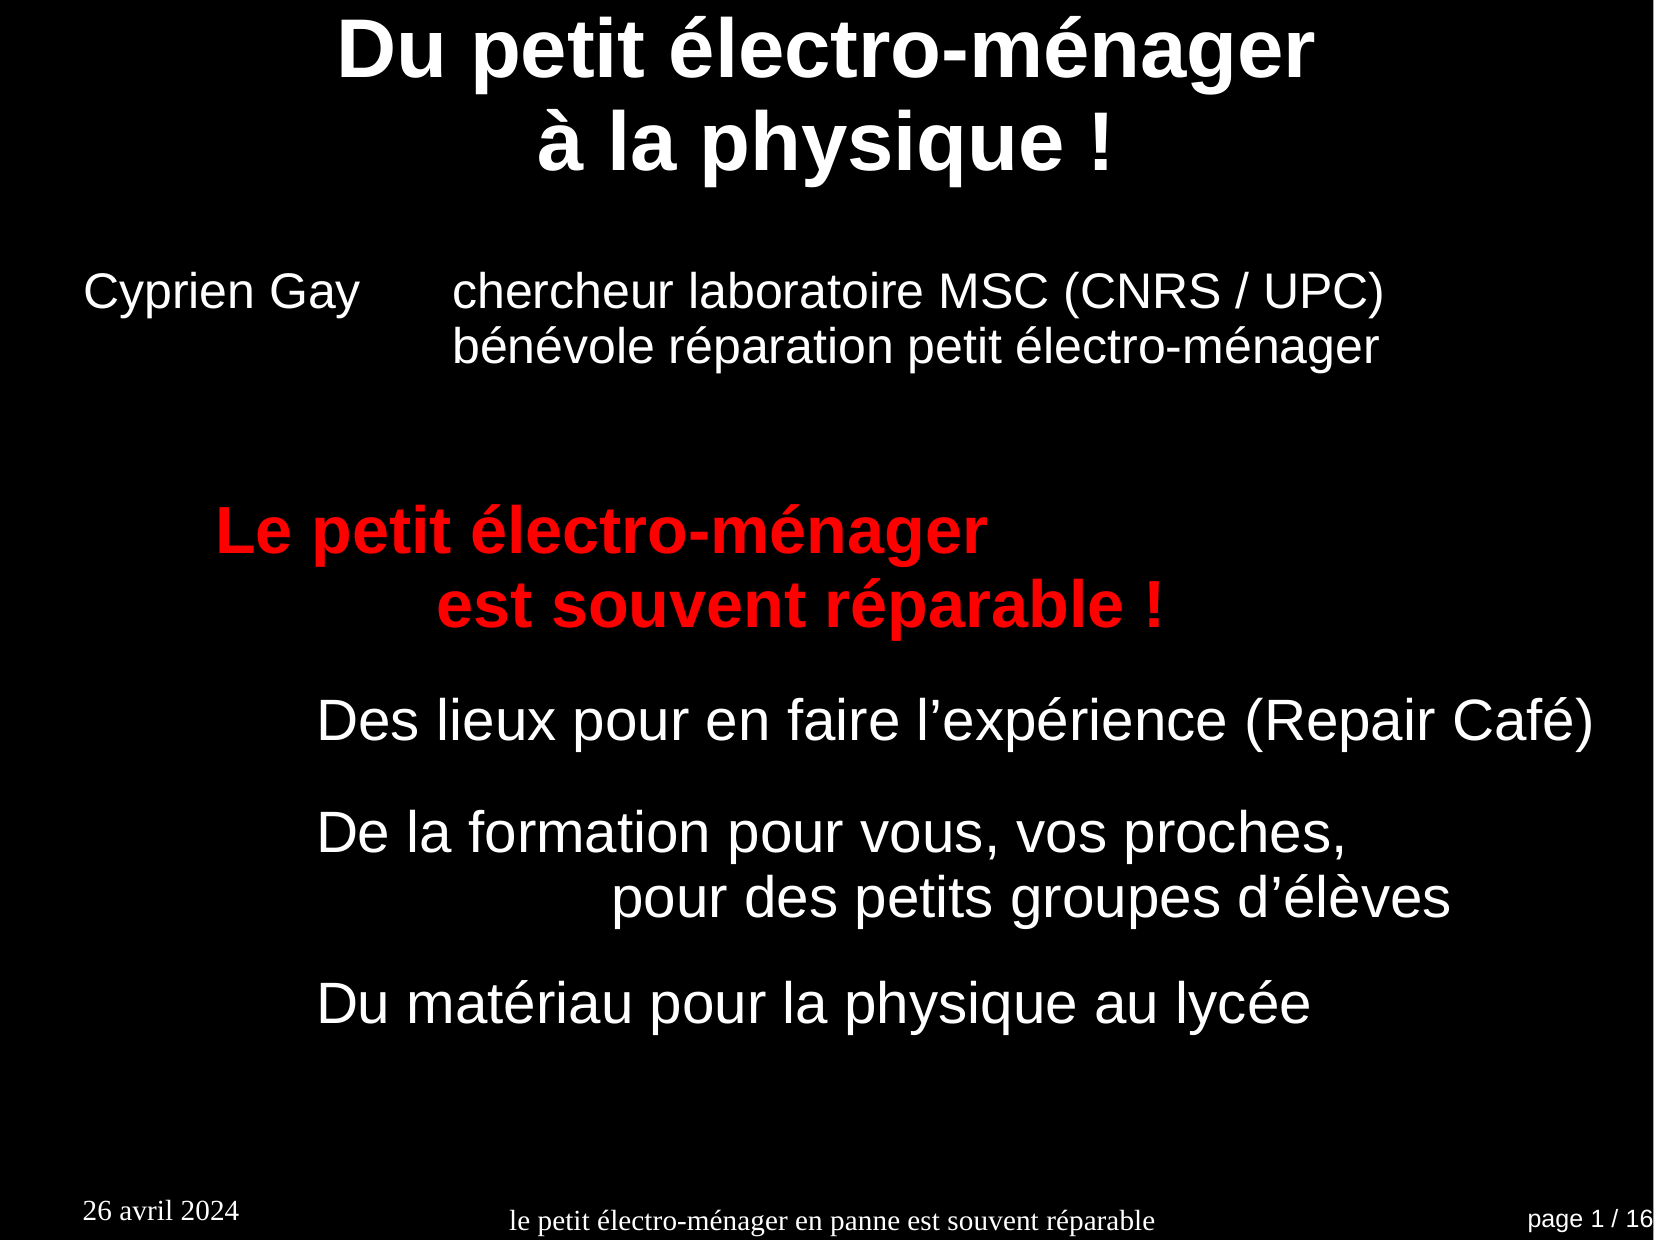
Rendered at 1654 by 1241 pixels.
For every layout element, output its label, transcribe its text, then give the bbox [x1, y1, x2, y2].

text_box Cyprien Gay chercheur laboratoire MSC (CNRS / UPC) bénévole réparation petit électro-ménager [68, 255, 1581, 382]
text_box Le petit électro-ménager est souvent réparable ! [200, 485, 1182, 650]
text_box Du matériau pour la physique au lycée [301, 963, 1412, 1119]
title Du petit électro-ménager à la physique ! [17, 2, 1636, 189]
text_box Des lieux pour en faire l’expérience (Repair Café) [301, 680, 1612, 948]
